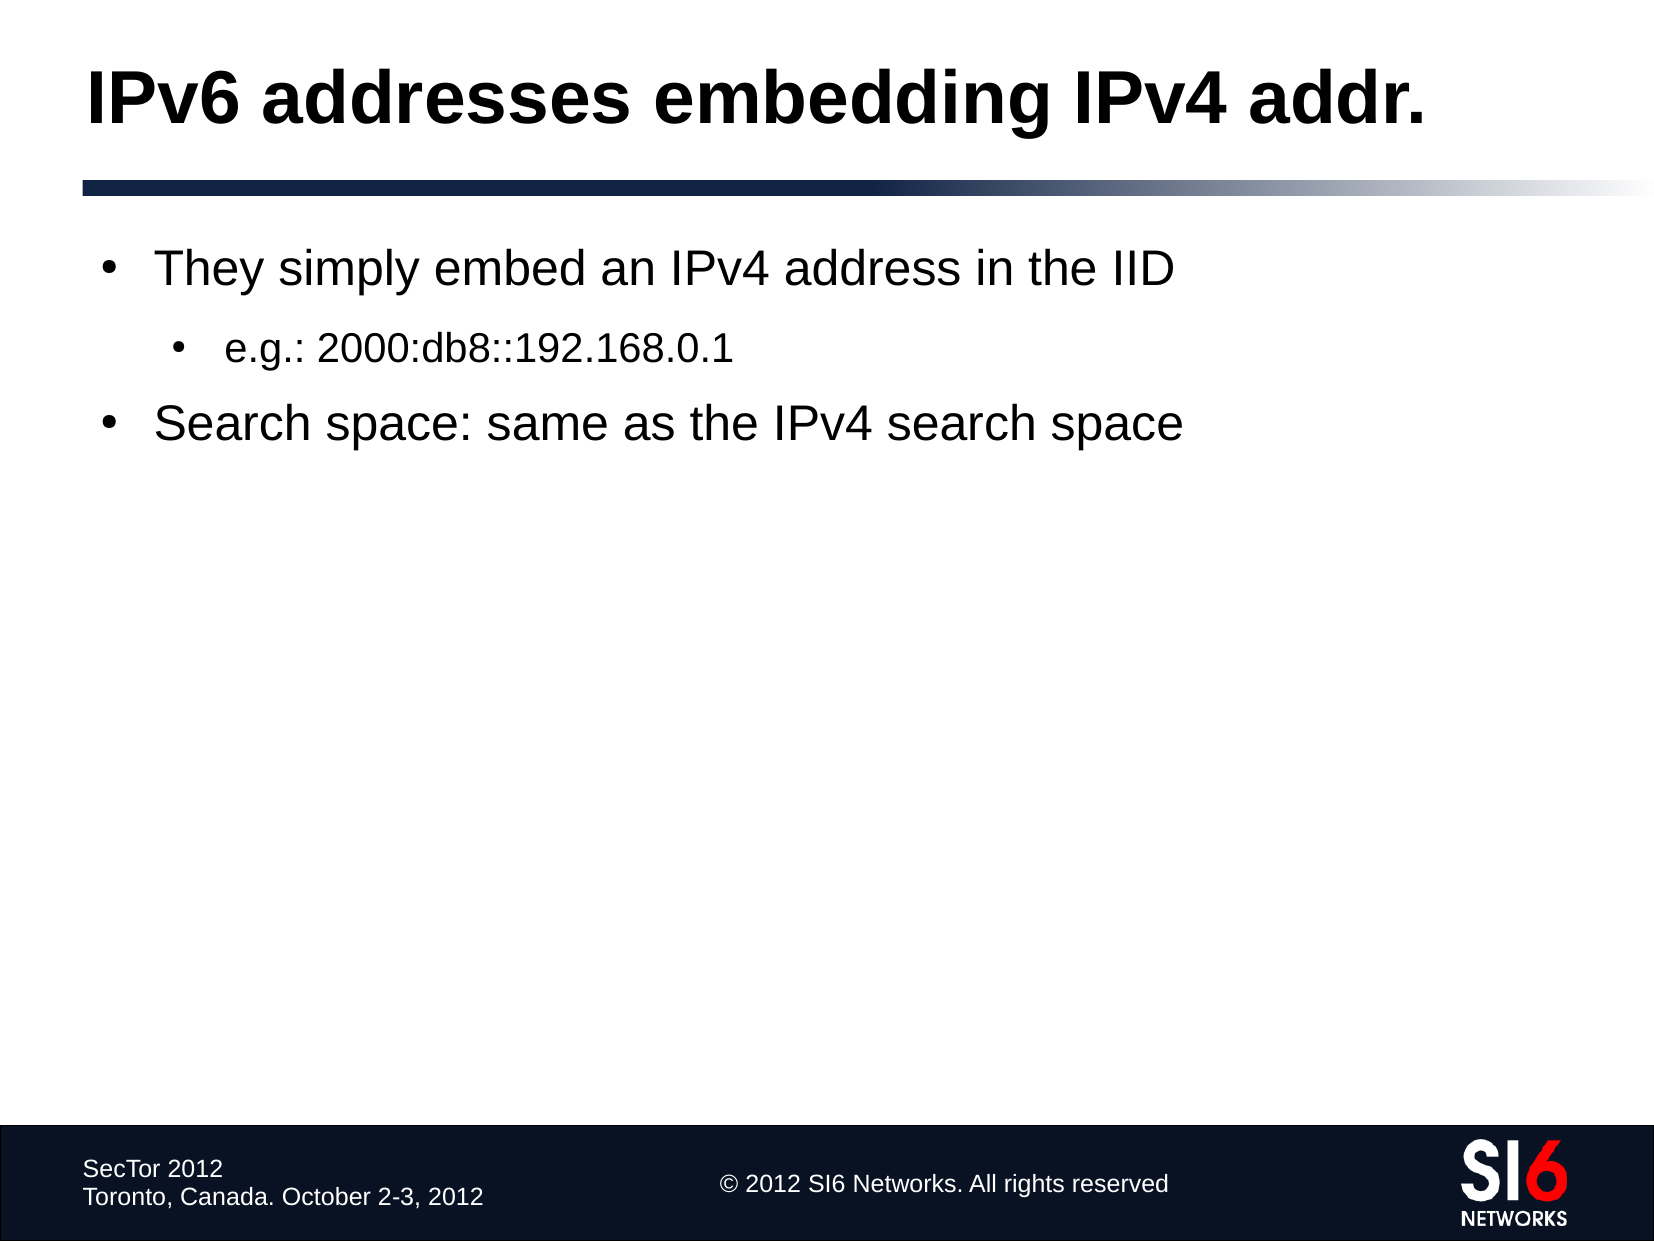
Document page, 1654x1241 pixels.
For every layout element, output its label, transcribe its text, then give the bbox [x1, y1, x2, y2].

title IPv6 addresses embedding IPv4 addr. [86, 30, 1576, 166]
picture [1461, 1139, 1567, 1226]
list They simply embed an IPv4 address in the IID e.g.: 2000:db8::192.168.0.1 Search space: same as the IPv4 search space [82, 240, 1571, 1059]
